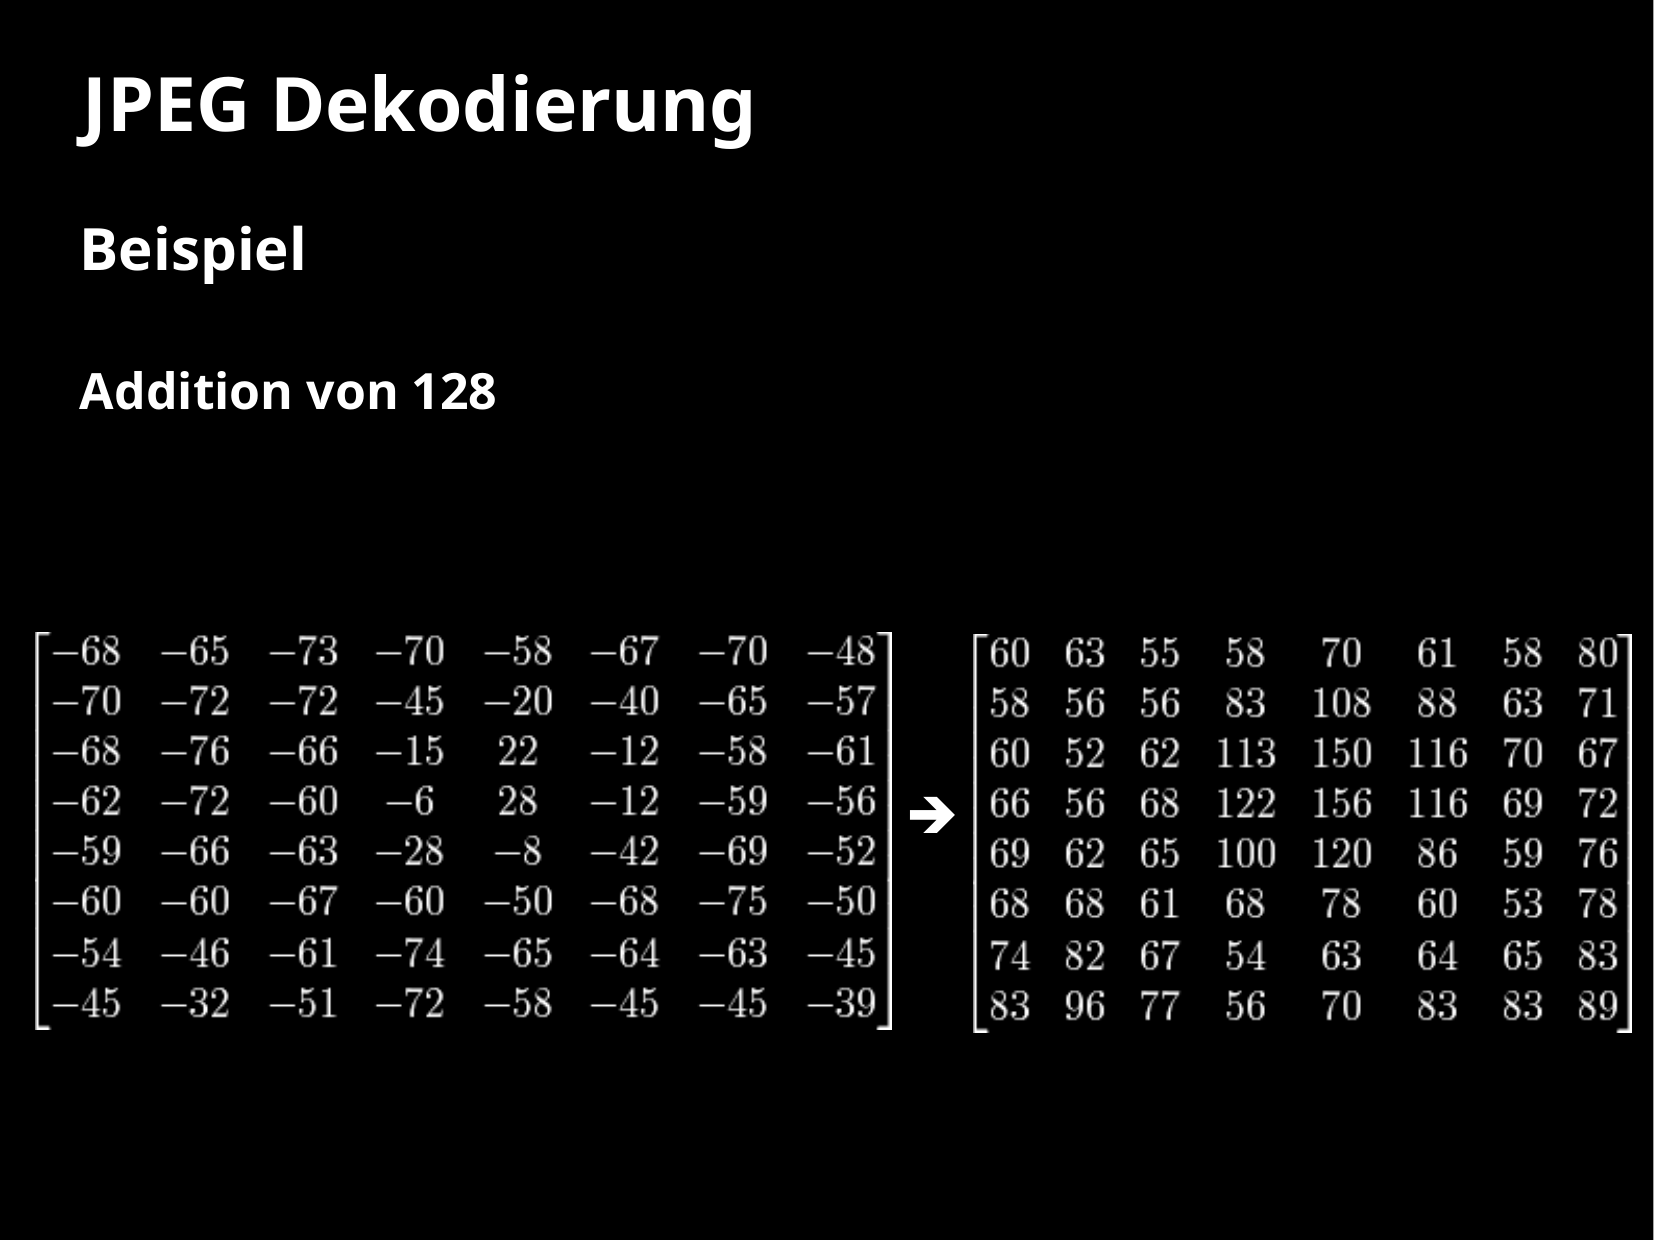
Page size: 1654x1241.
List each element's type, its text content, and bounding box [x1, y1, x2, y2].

text_box Beispiel Addition von 128 [59, 194, 579, 473]
text_box  [892, 785, 973, 868]
title JPEG Dekodierung [82, 56, 1571, 250]
picture [973, 634, 1632, 1033]
picture [35, 632, 892, 1031]
